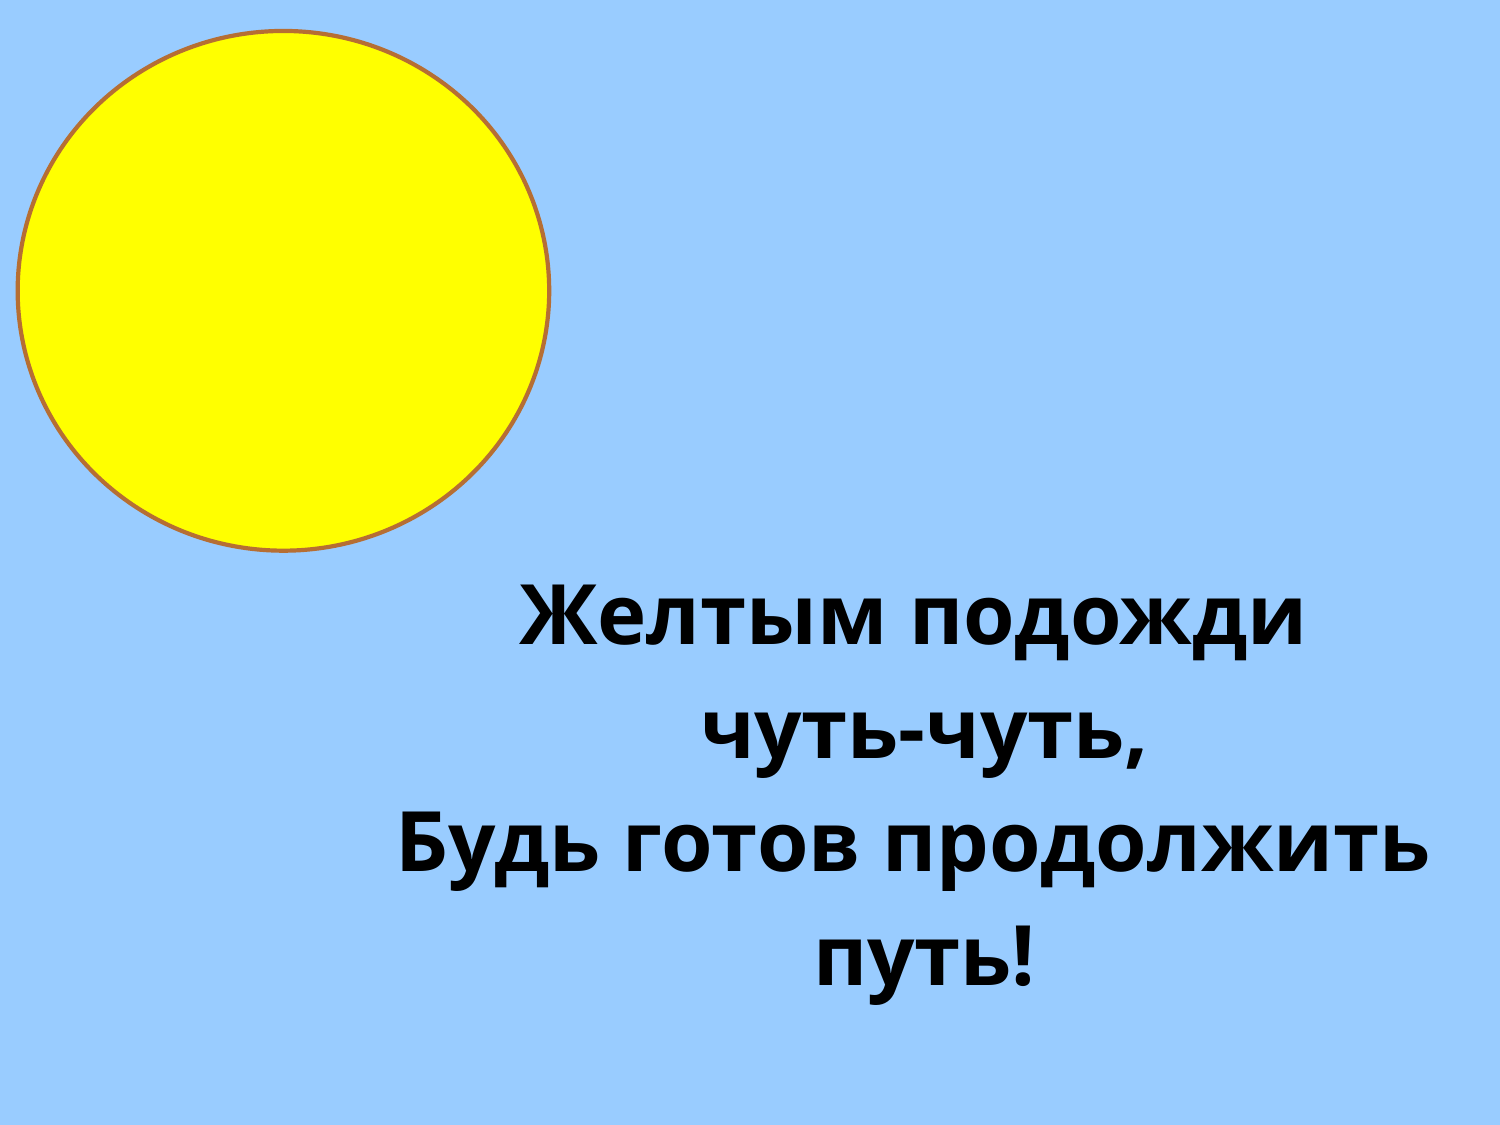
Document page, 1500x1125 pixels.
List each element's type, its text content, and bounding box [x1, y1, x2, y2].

text_box [17, 30, 550, 551]
text_box Желтым подожди чуть-чуть, Будь готов продолжить путь! [380, 548, 1469, 1018]
